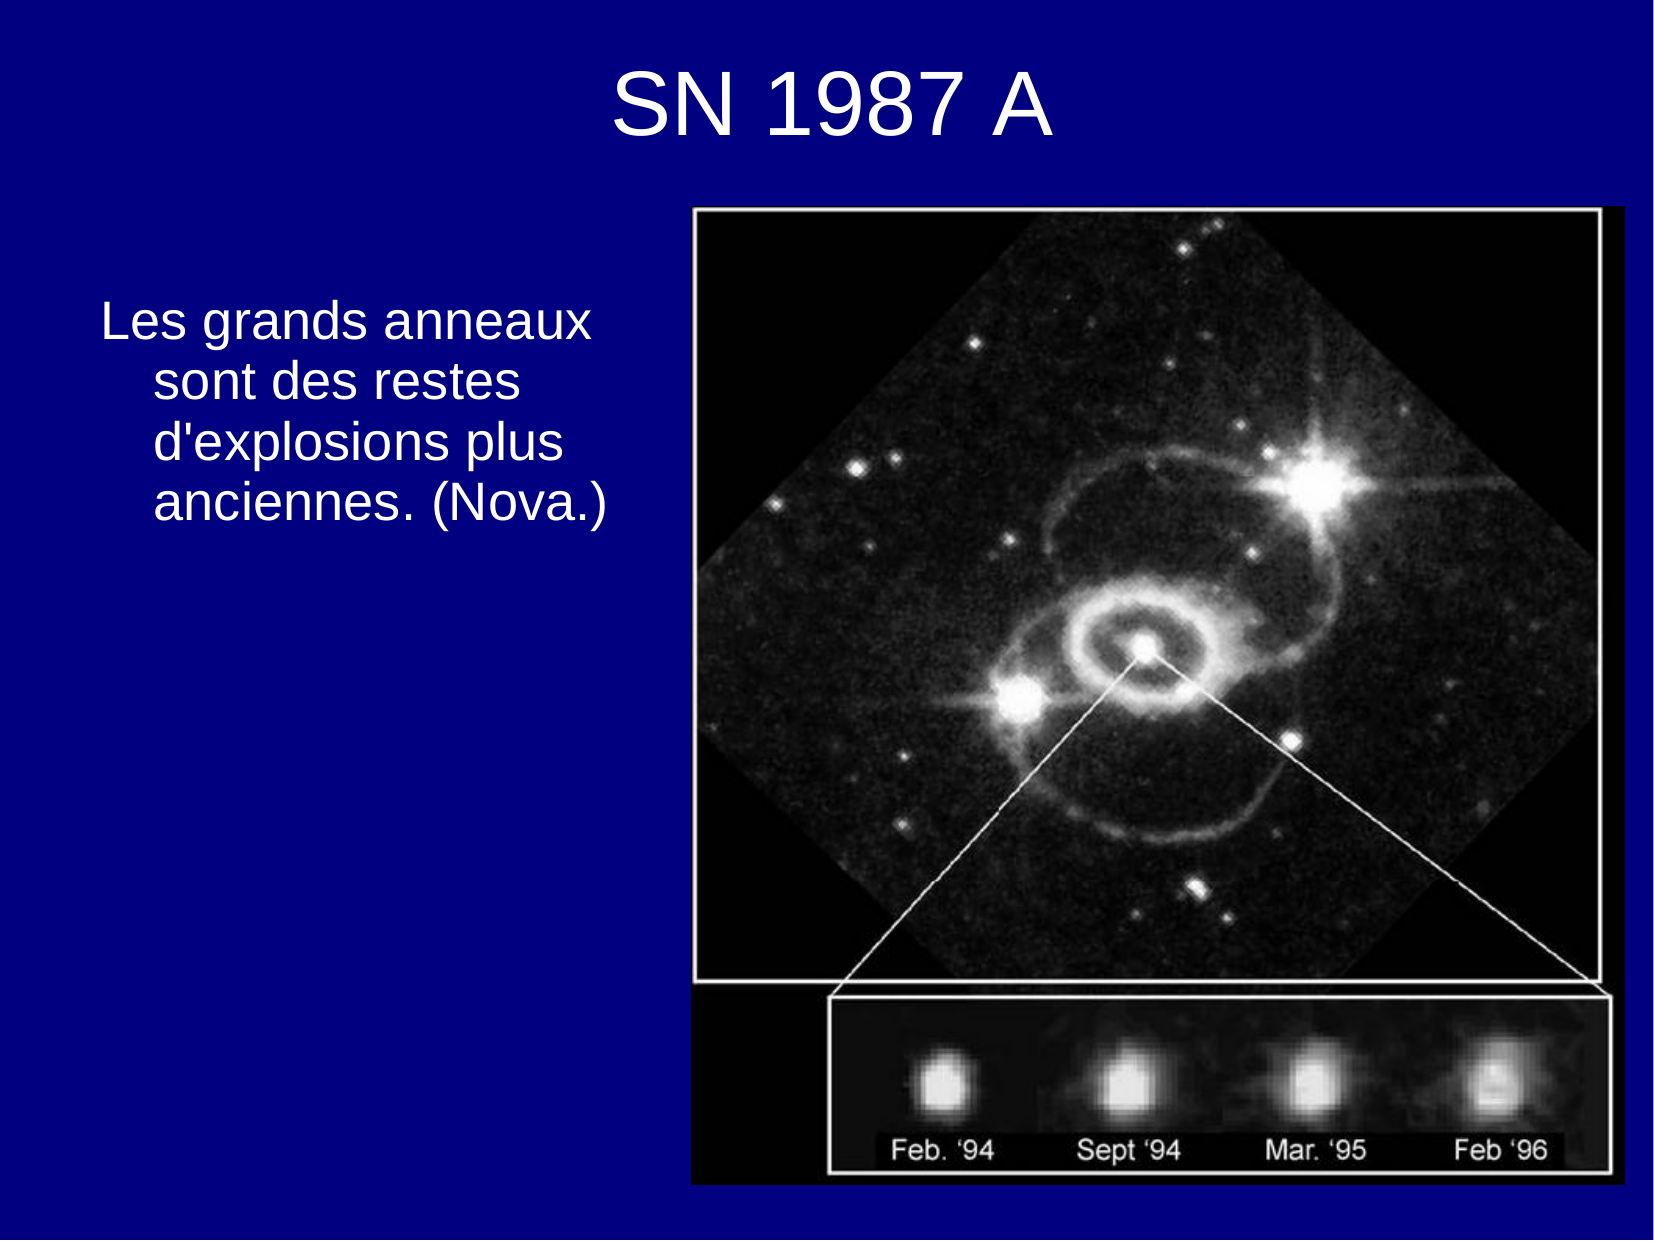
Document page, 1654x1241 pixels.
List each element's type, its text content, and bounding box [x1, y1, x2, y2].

list Les grands anneaux sont des restes d'explosions plus anciennes. (Nova.) [82, 290, 650, 1094]
picture [691, 206, 1625, 1185]
title SN 1987 A [88, 0, 1577, 208]
